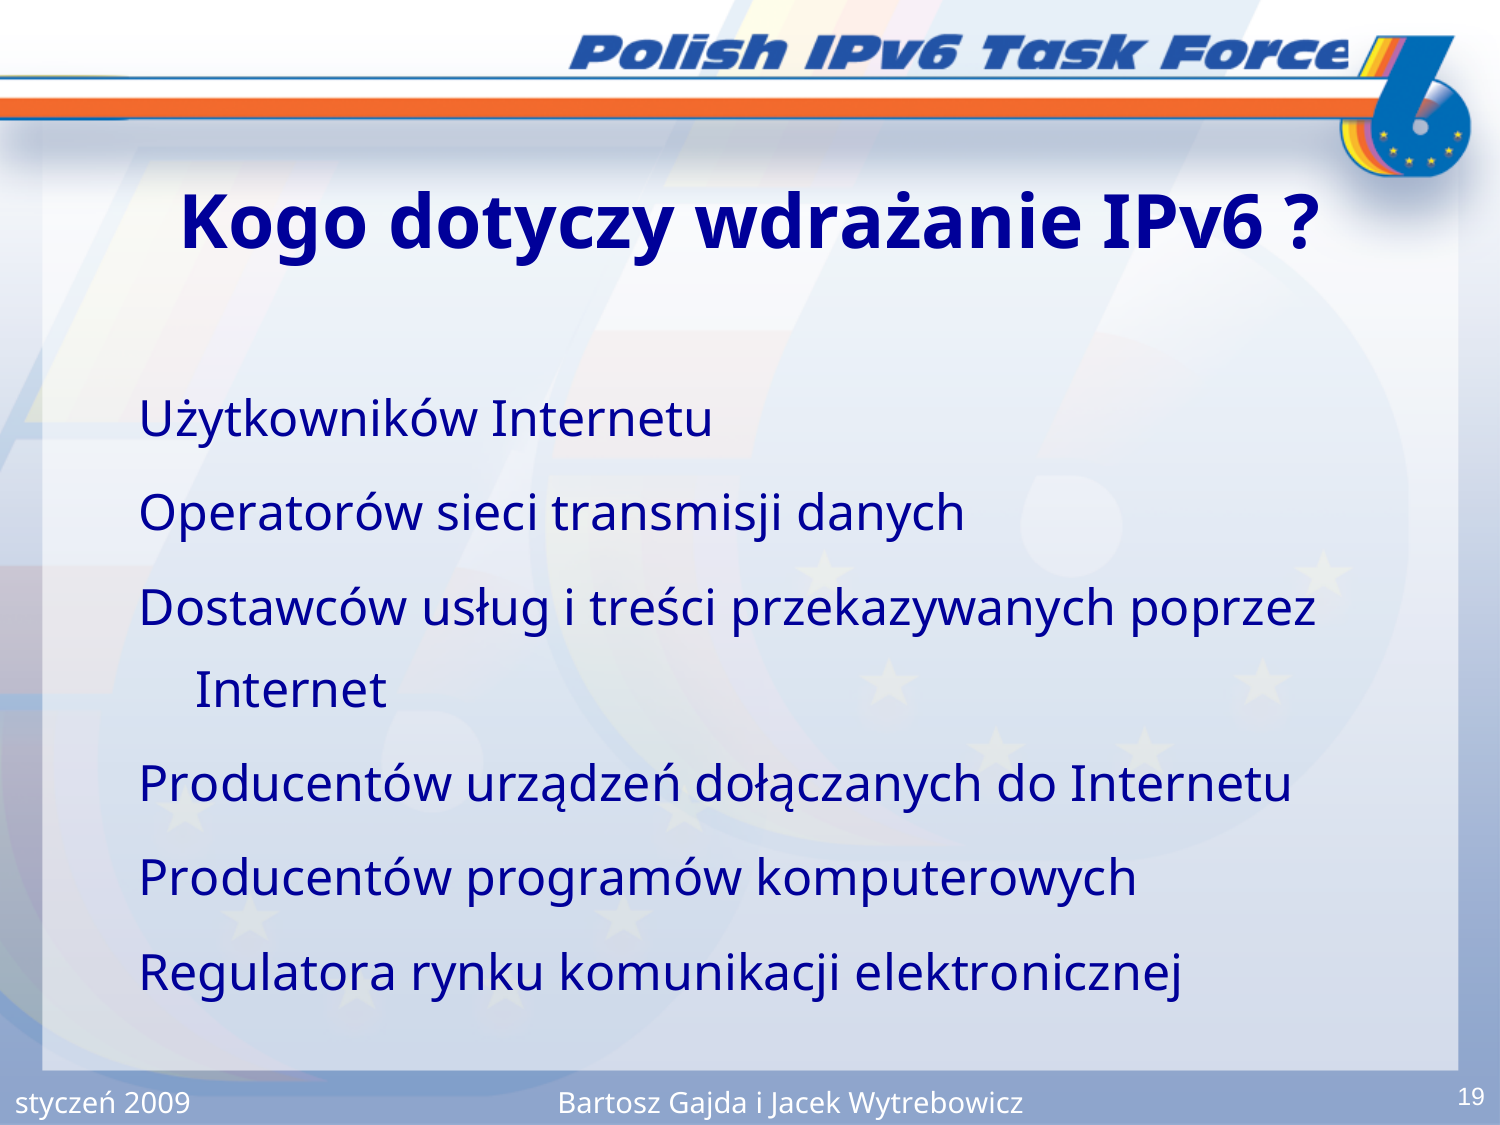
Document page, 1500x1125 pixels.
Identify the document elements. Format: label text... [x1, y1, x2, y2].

title Kogo dotyczy wdrażanie IPv6 ? [112, 125, 1388, 313]
picture [0, 0, 1500, 1125]
list Użytkowników Internetu Operatorów sieci transmisji danych Dostawców usług i treści przekazywanych poprzez Internet Producentów urządzeń dołączanych do Internetu Producentów programów komputerowych Regulatora rynku komunikacji elektronicznej [123, 361, 1399, 1037]
